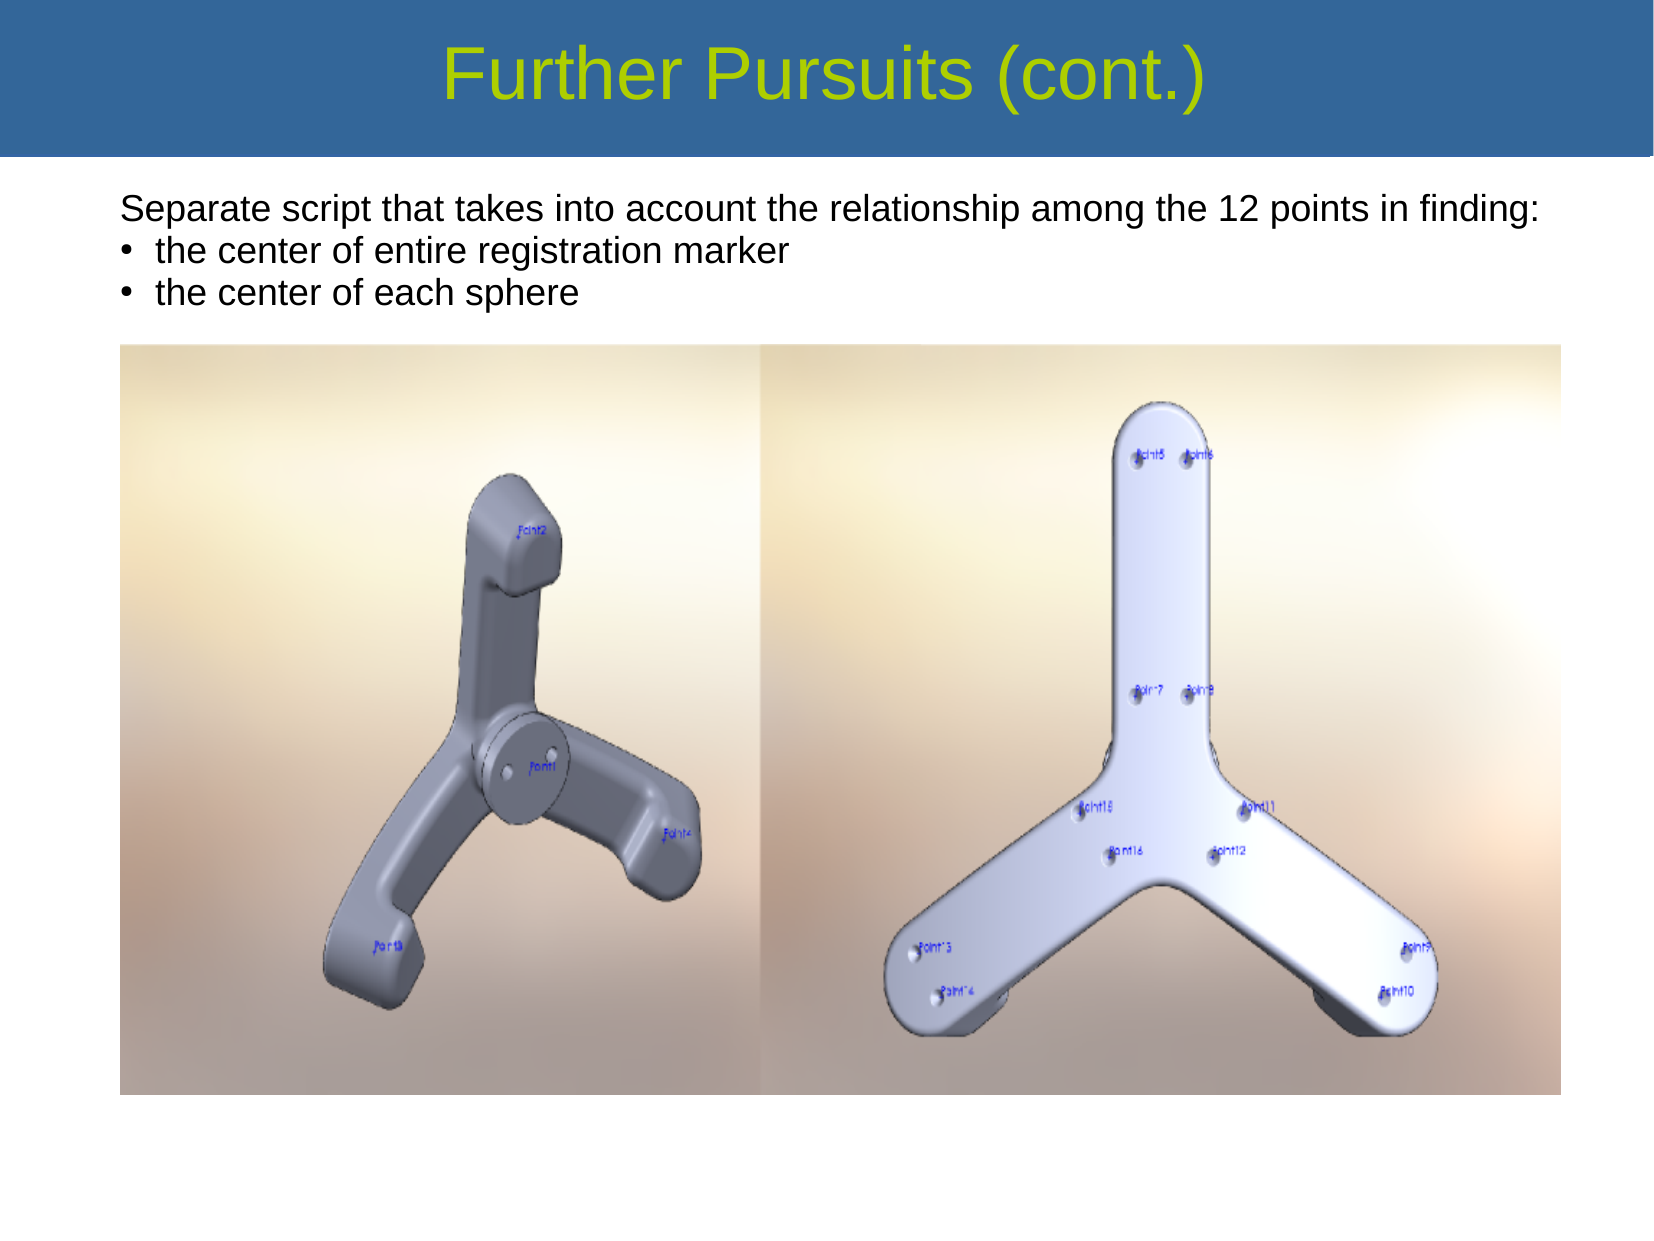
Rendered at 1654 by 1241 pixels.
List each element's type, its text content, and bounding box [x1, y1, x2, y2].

text_box Separate script that takes into account the relationship among the 12 points in finding: the center of entire registration marker the center of each sphere [105, 180, 1561, 346]
text_box [0, 0, 1654, 156]
text_box Further Pursuits (cont.) [0, 24, 1651, 123]
picture [120, 346, 1561, 1096]
